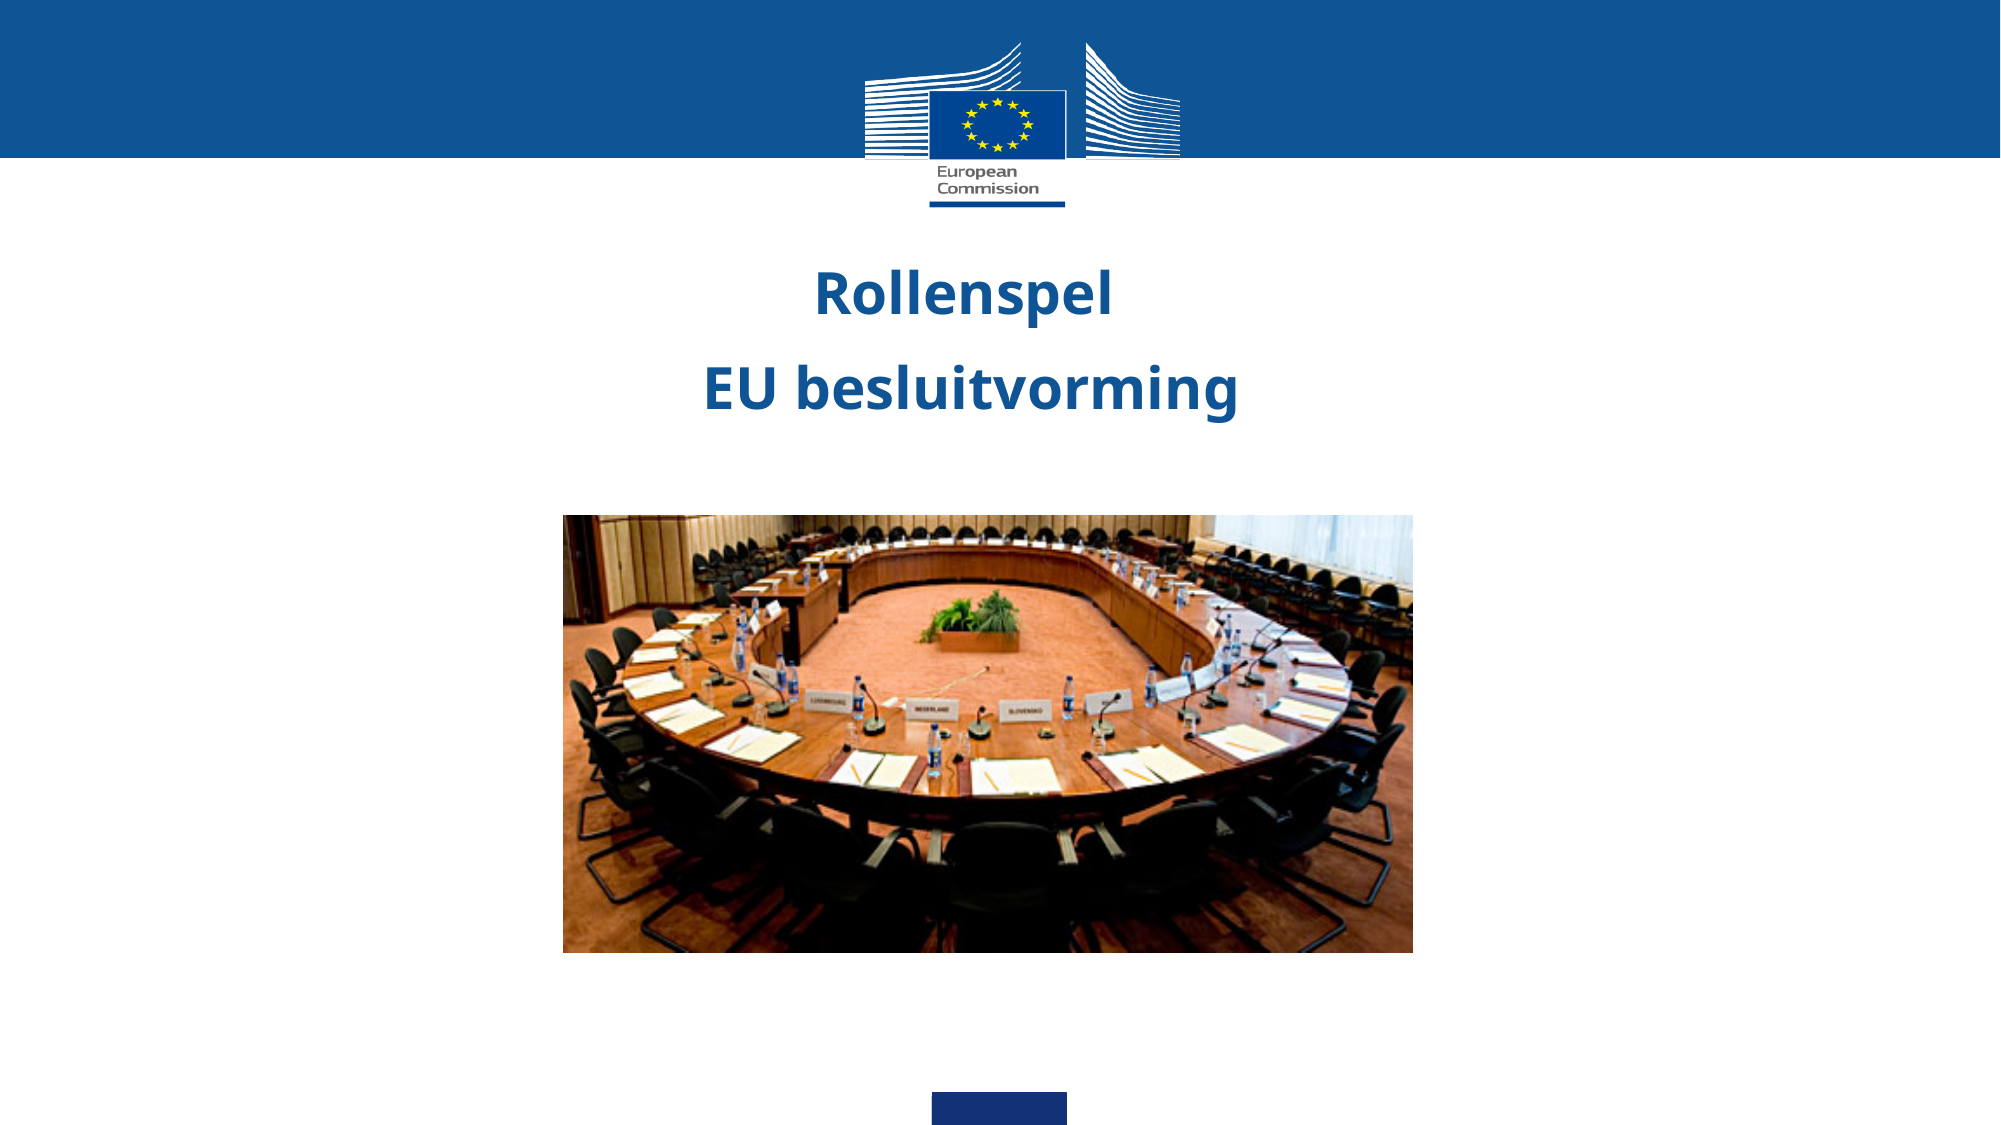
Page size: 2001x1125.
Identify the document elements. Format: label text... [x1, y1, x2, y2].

picture [563, 515, 1413, 953]
text_box Rollenspel EU besluitvorming [362, 245, 1581, 433]
